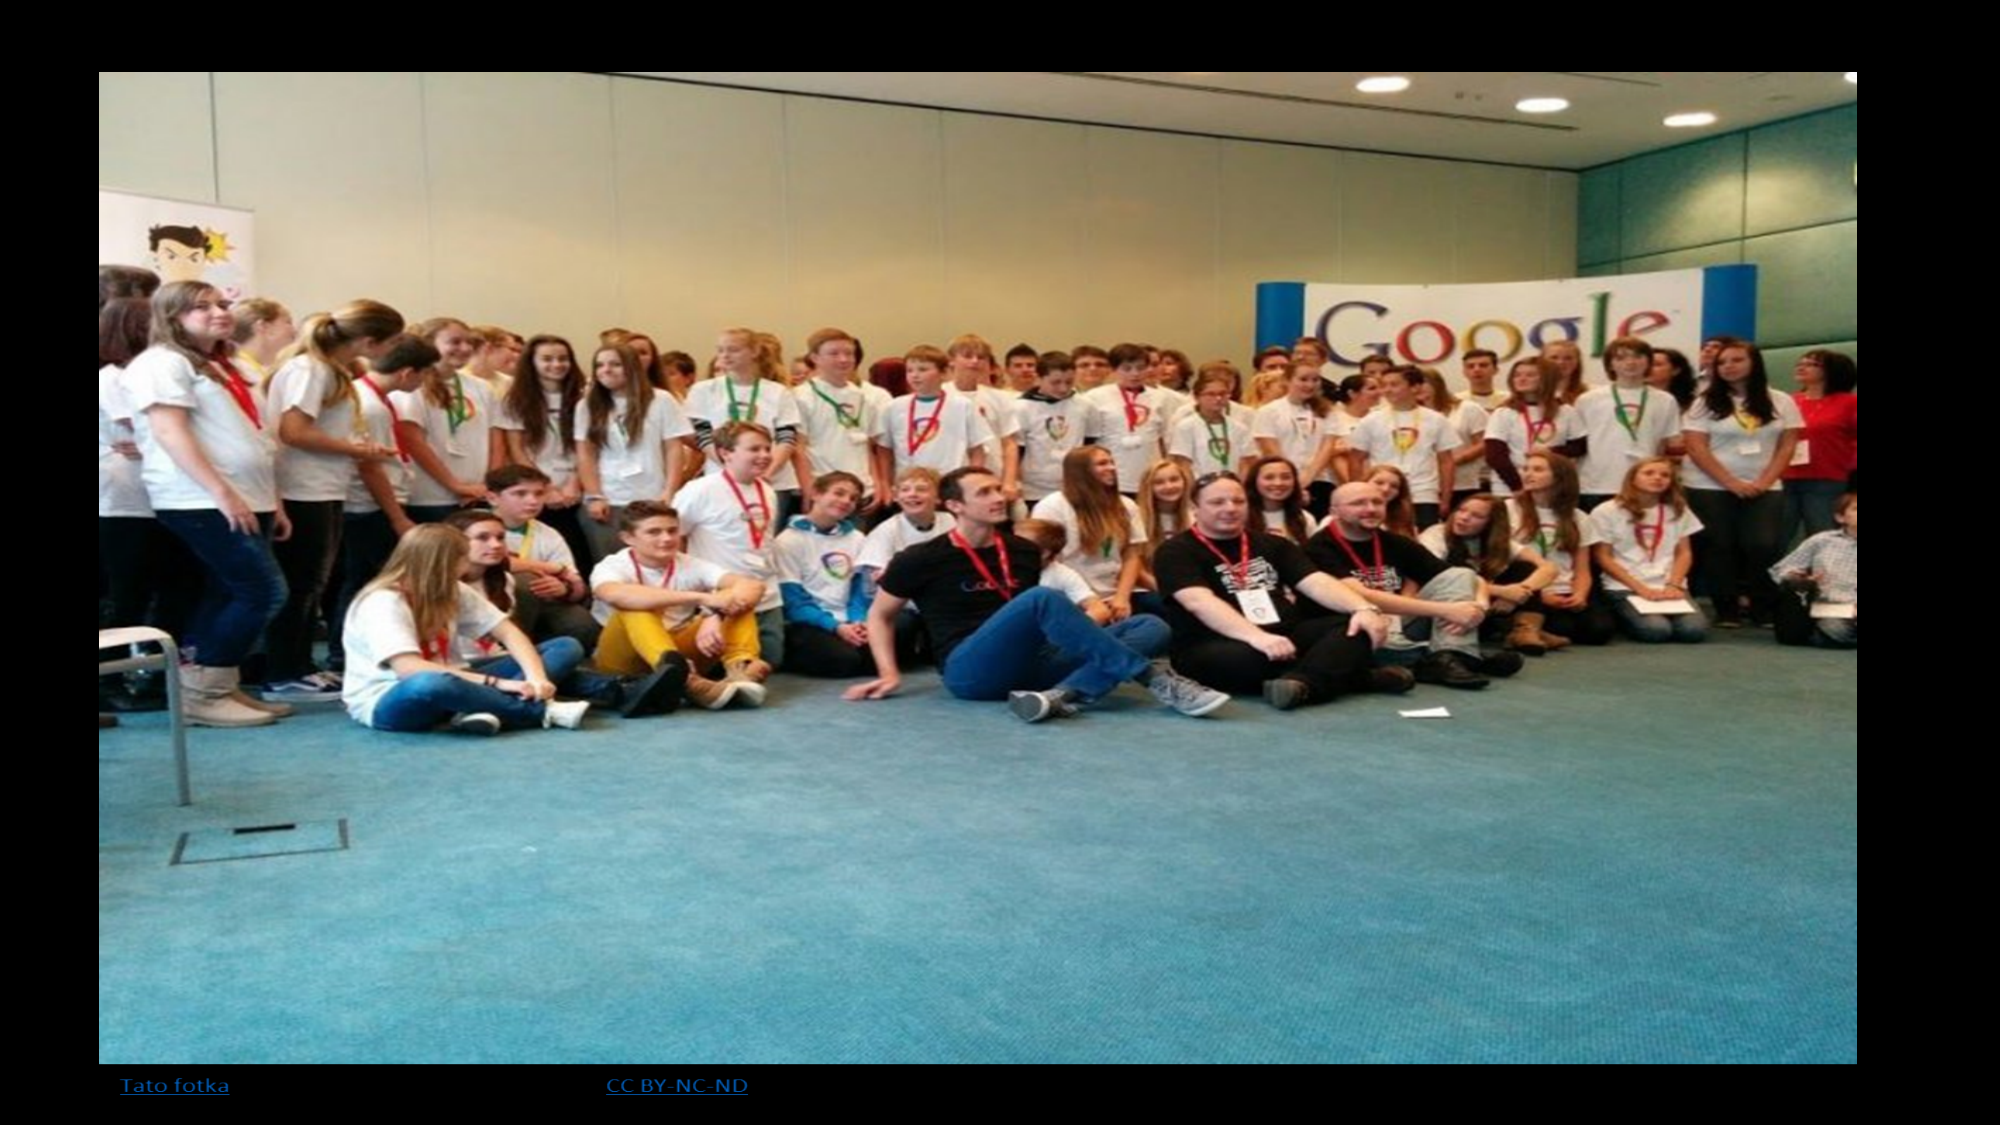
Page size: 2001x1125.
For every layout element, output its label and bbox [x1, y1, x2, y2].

picture [99, 72, 1857, 1110]
